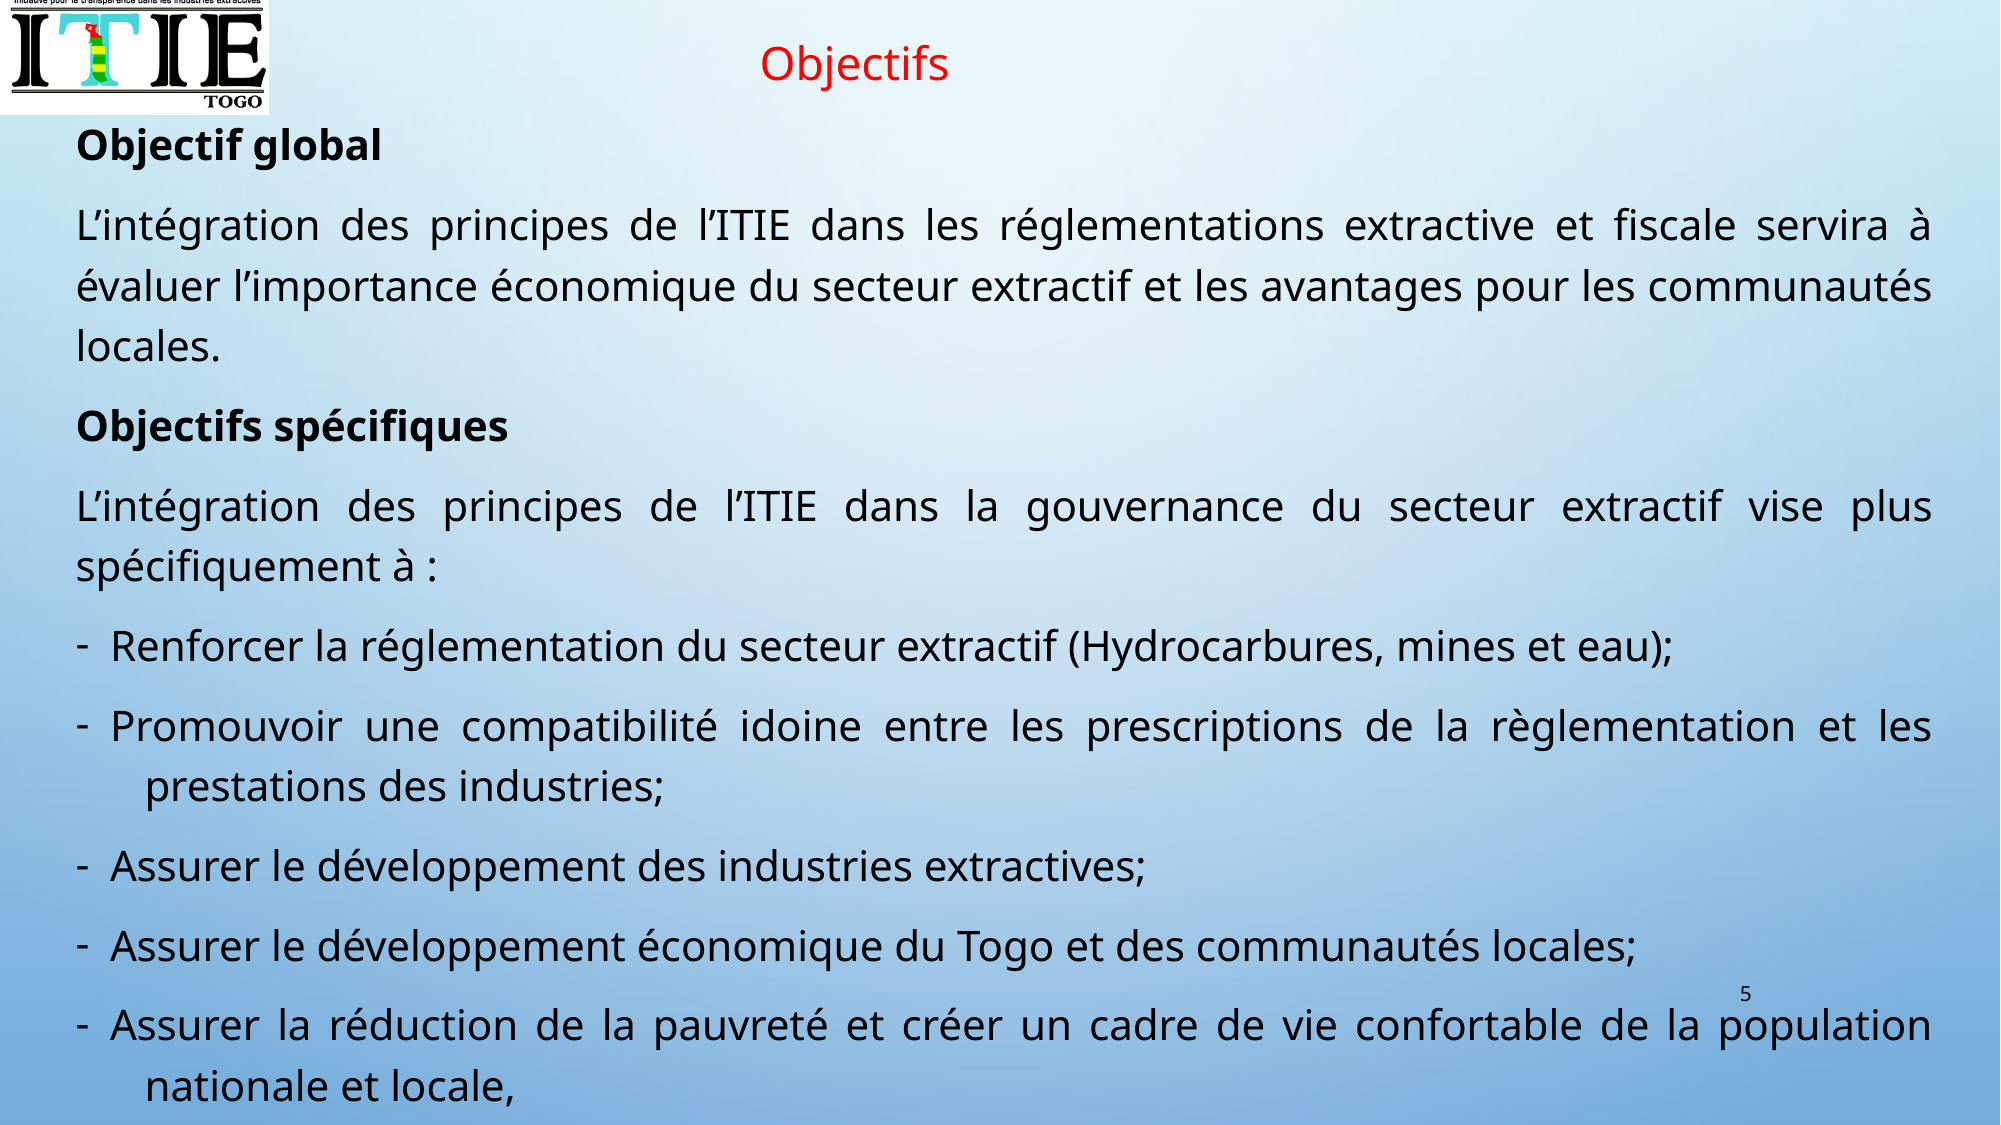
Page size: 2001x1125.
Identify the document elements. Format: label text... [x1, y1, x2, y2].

picture [0, 0, 269, 115]
list Objectifs Objectif global L’intégration des principes de l’ITIE dans les réglementations extractive et fiscale servira à évaluer l’importance économique du secteur extractif et les avantages pour les communautés locales. Objectifs spécifiques L’intégration des principes de l’ITIE dans la gouvernance du secteur extractif vise plus spécifiquement à : Renforcer la réglementation du secteur extractif (Hydrocarbures, mines et eau); Promouvoir une compatibilité idoine entre les prescriptions de la règlementation et les prestations des industries; Assurer le développement des industries extractives; Assurer le développement économique du Togo et des communautés locales; Assurer la réduction de la pauvreté et créer un cadre de vie confortable de la population nationale et locale, [60, 15, 1948, 1125]
text_box [1724, 965, 1851, 1025]
